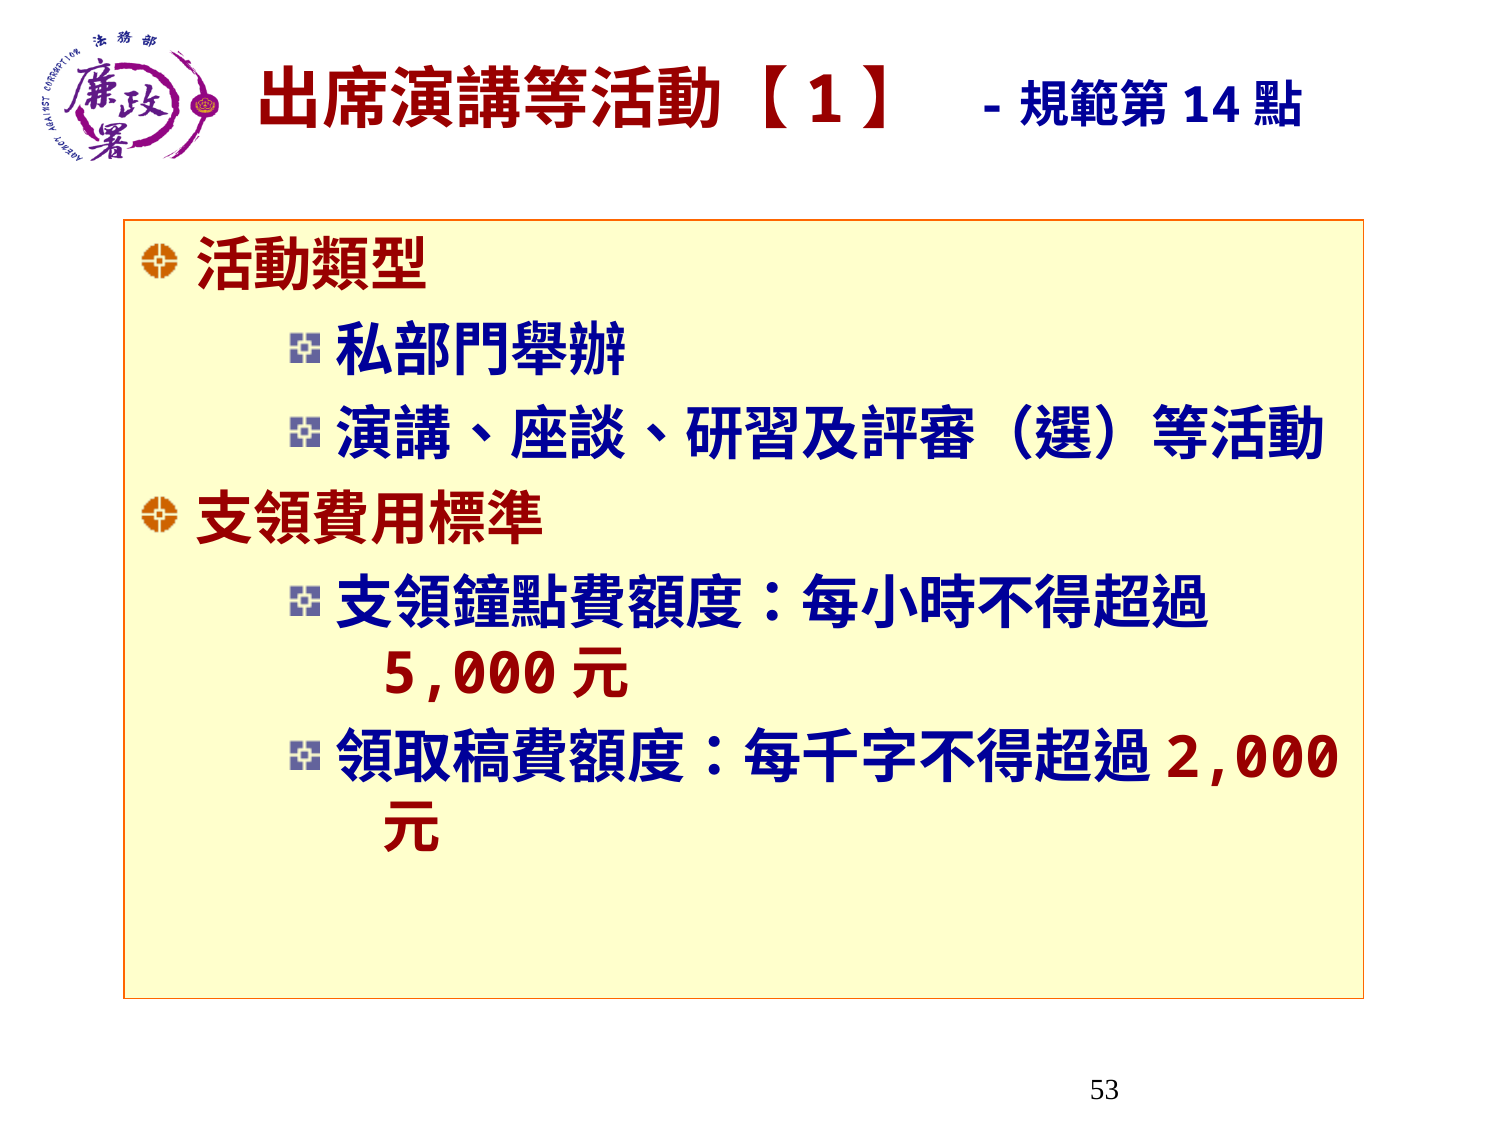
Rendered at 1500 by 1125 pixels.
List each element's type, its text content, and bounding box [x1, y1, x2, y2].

text_box 出席演講等活動【1】 -規範第14點 [194, 31, 1365, 161]
list 活動類型 私部門舉辦 演講、座談、研習及評審（選）等活動 支領費用標準 支領鐘點費額度：每小時不得超過5,000元 領取稿費額度：每千字不得超過2,000元 [123, 220, 1364, 999]
text_box [1074, 1037, 1388, 1113]
